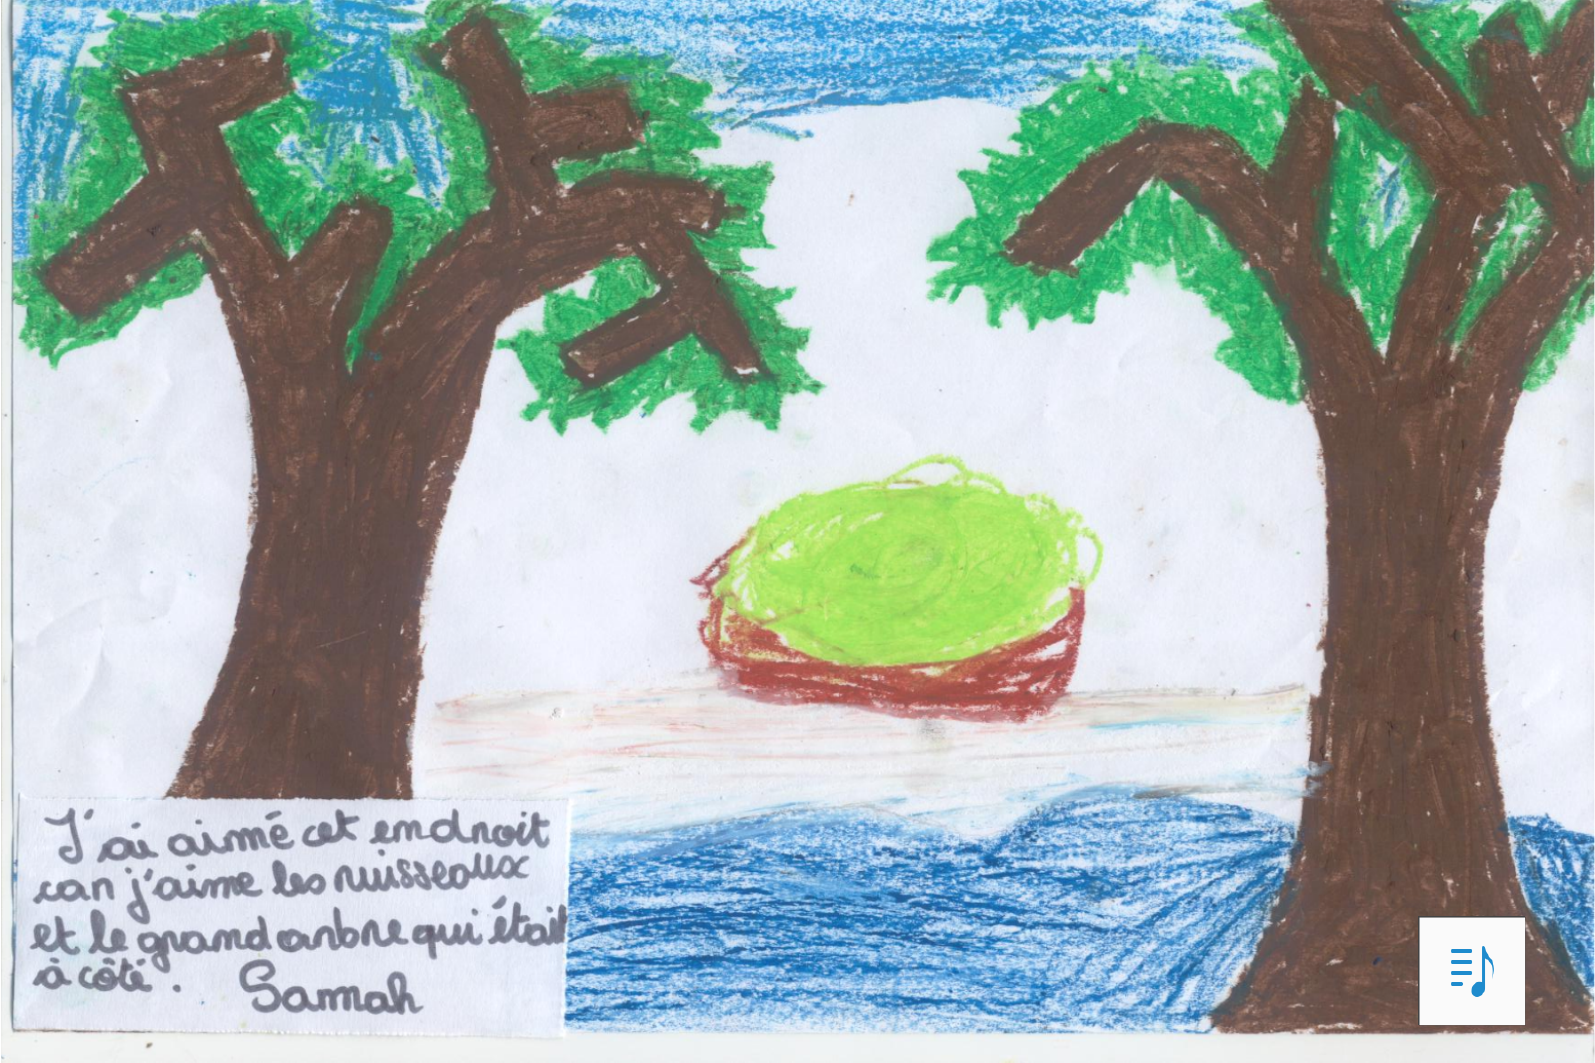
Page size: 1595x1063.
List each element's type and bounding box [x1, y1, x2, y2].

text_box [1417, 915, 1527, 1026]
picture [0, 0, 1595, 1063]
